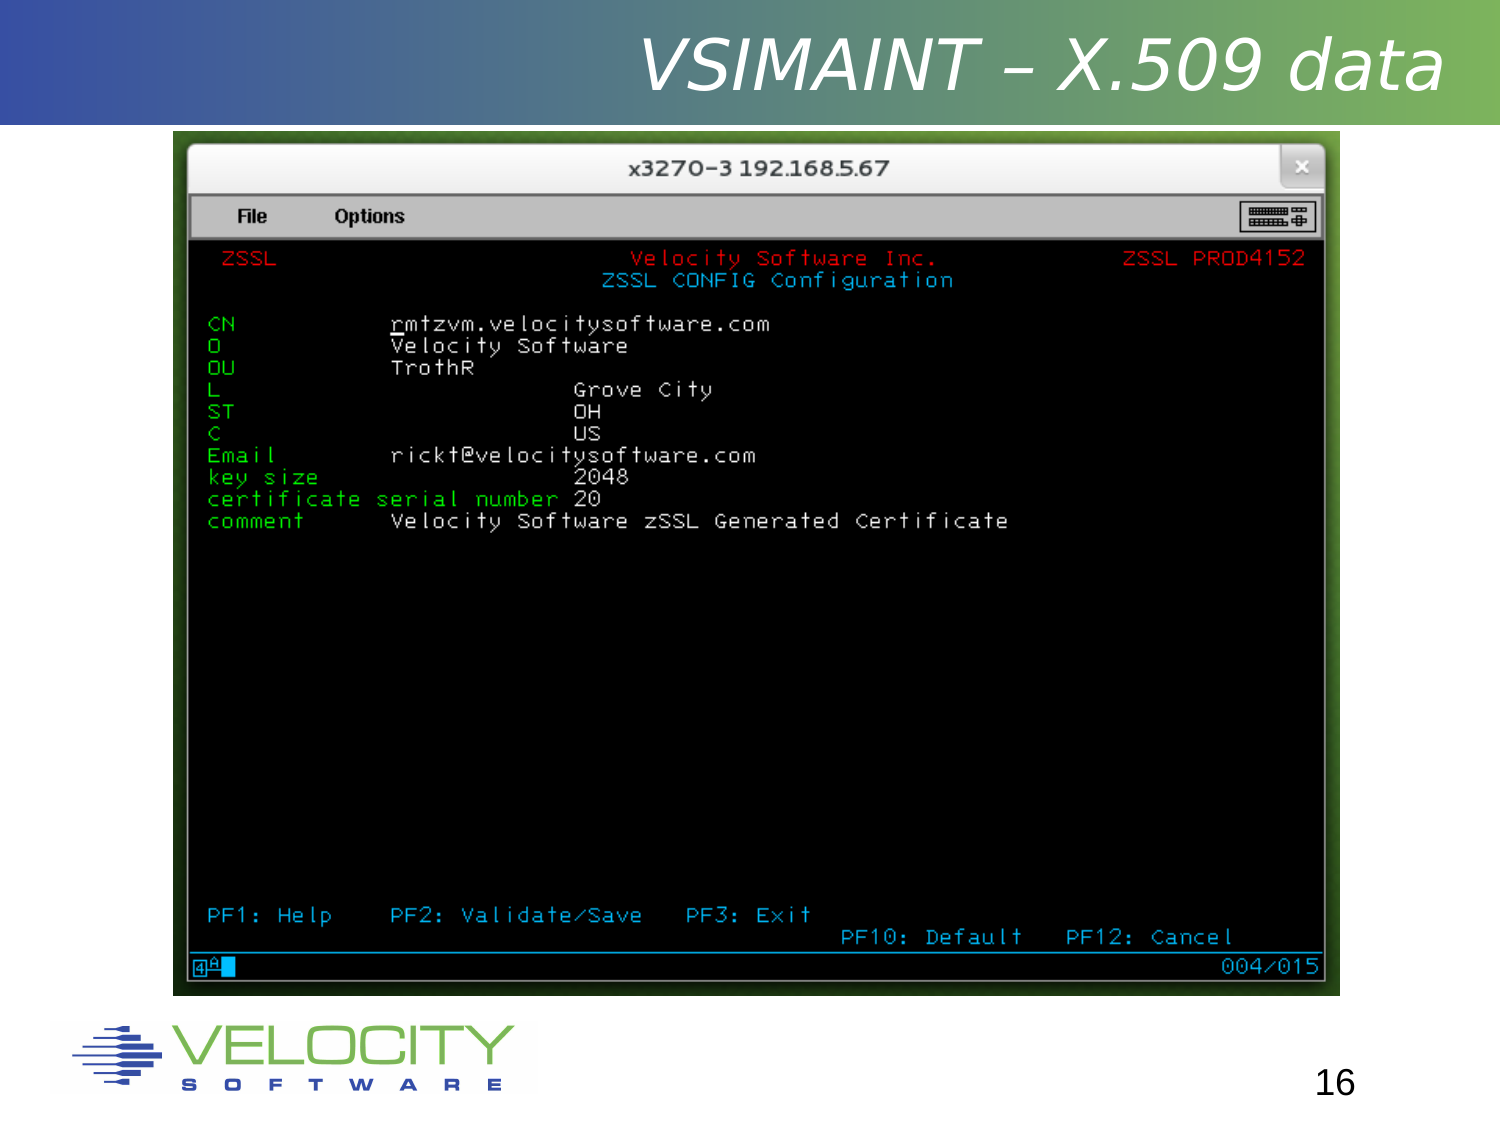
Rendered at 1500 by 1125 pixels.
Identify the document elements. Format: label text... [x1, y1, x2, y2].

picture [50, 1021, 538, 1094]
title VSIMAINT – X.509 data [62, 12, 1463, 113]
picture [173, 131, 1340, 997]
